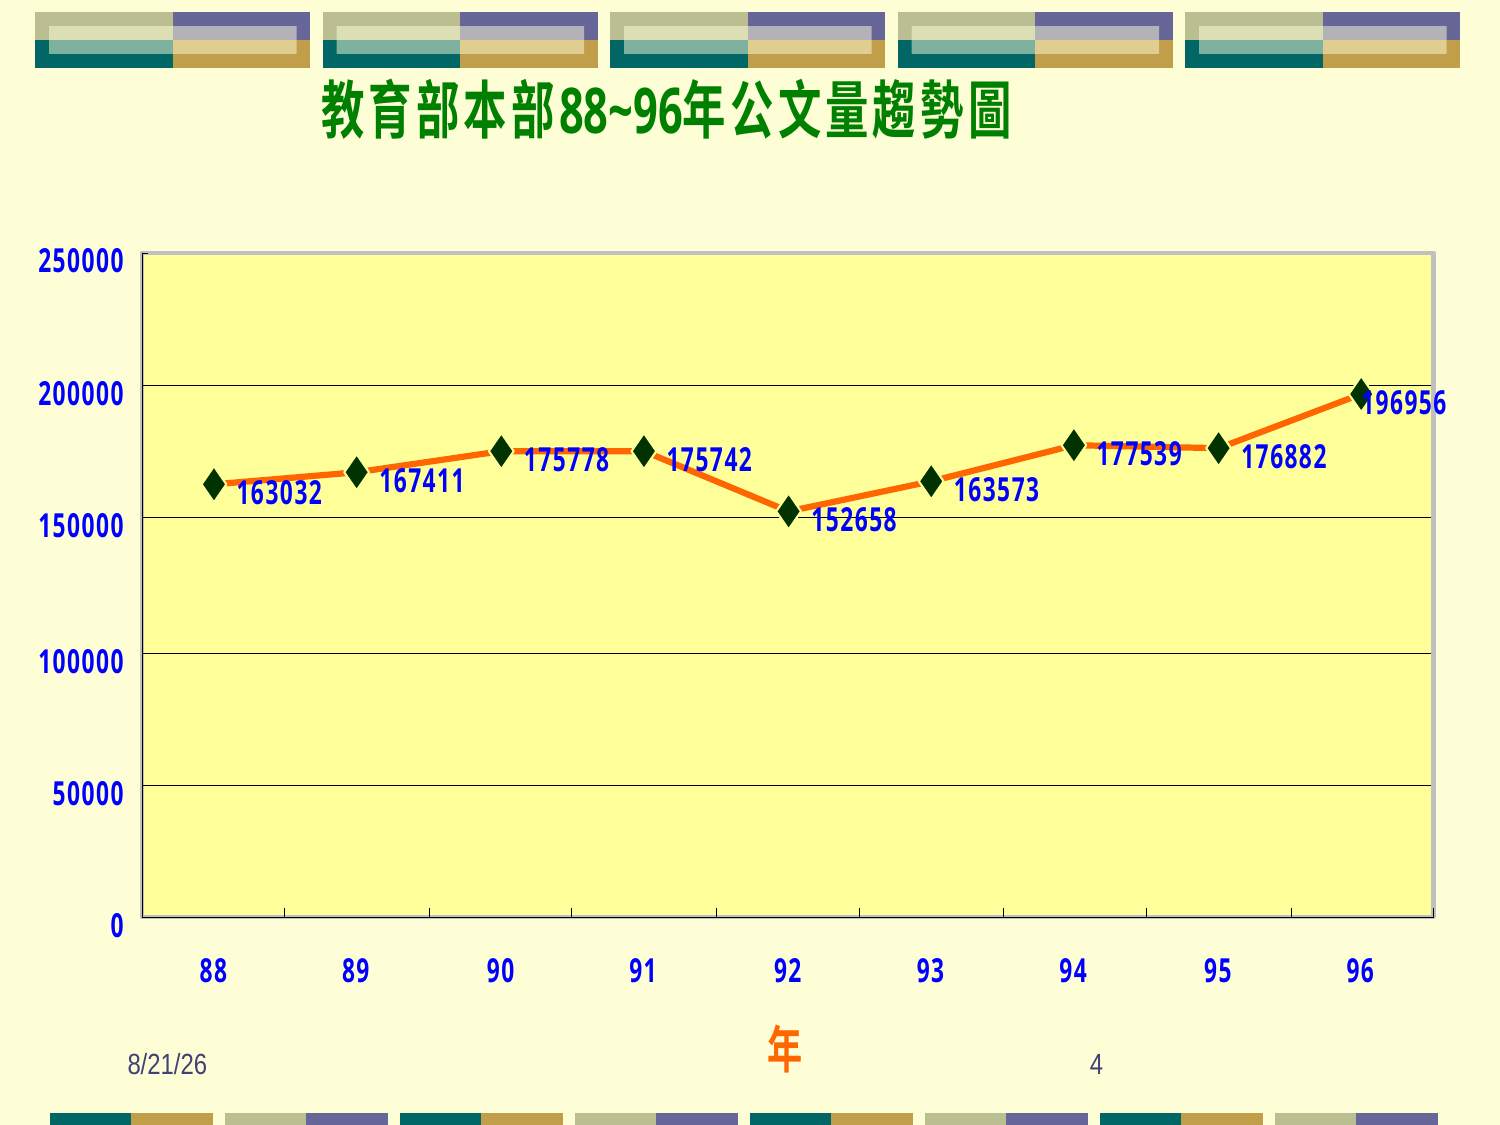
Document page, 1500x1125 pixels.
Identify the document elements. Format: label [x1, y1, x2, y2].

chart [0, 0, 1463, 1125]
